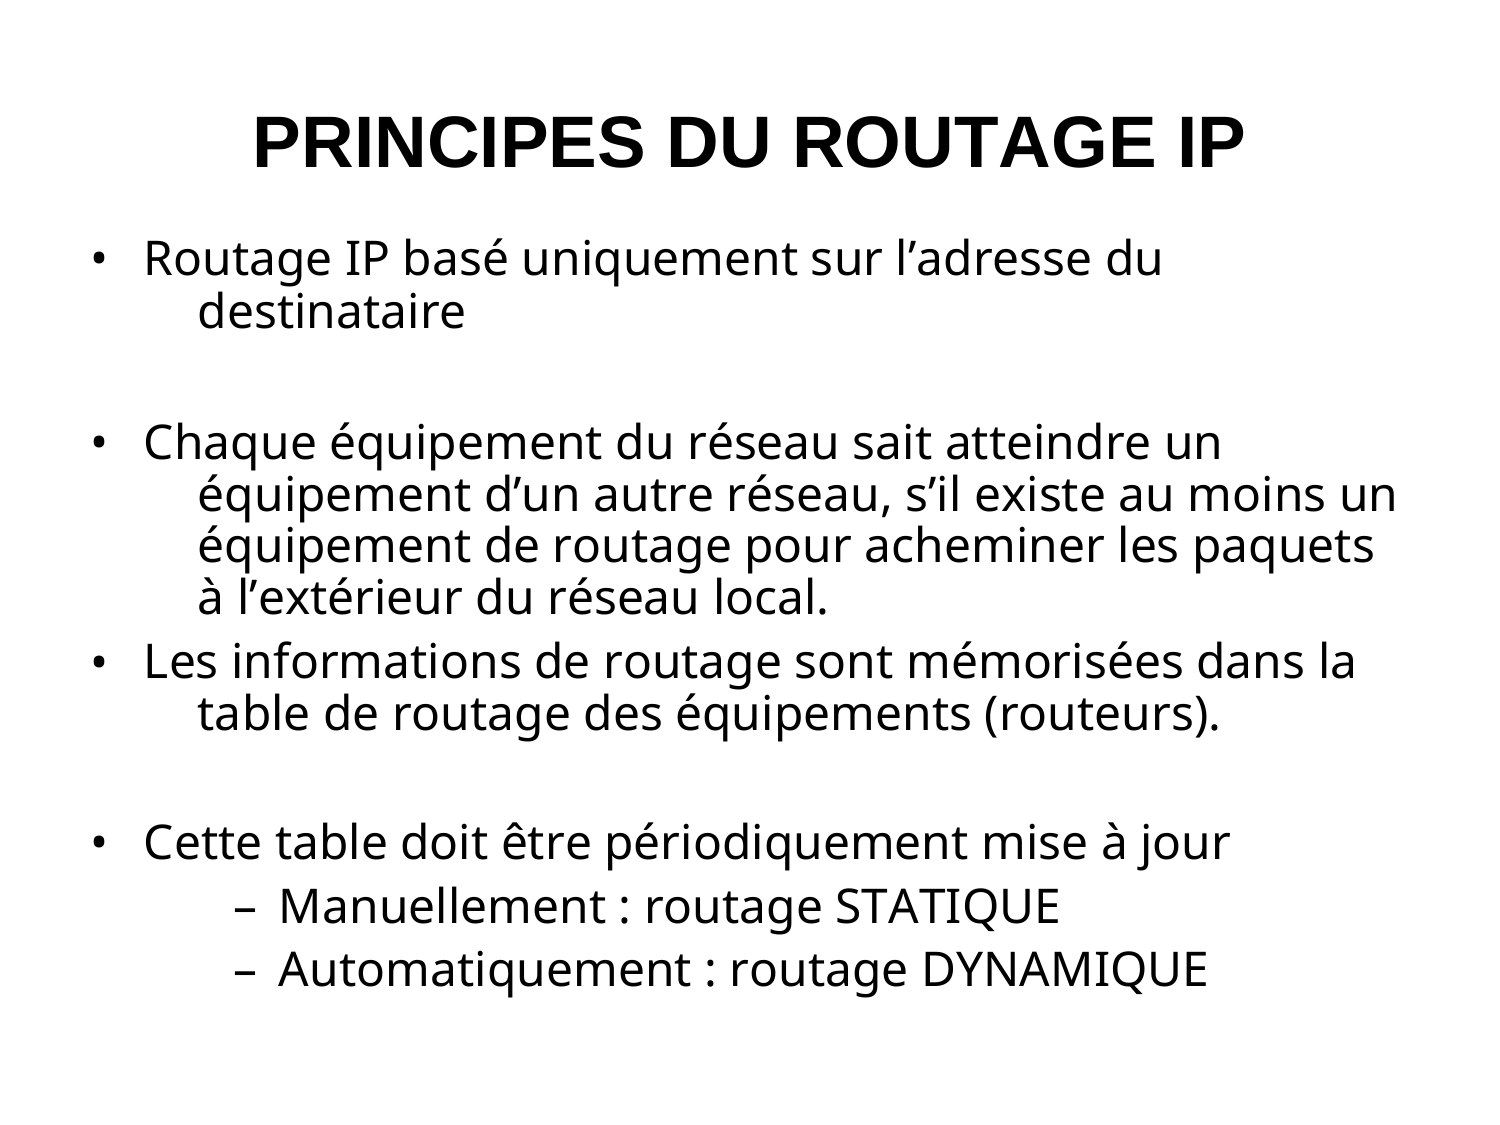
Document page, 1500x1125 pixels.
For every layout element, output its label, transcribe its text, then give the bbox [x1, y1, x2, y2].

title PRINCIPES DU ROUTAGE IP [75, 45, 1426, 224]
list Routage IP basé uniquement sur l’adresse du destinataire Chaque équipement du réseau sait atteindre un équipement d’un autre réseau, s’il existe au moins un équipement de routage pour acheminer les paquets à l’extérieur du réseau local. Les informations de routage sont mémorisées dans la table de routage des équipements (routeurs). Cette table doit être périodiquement mise à jour Manuellement : routage STATIQUE Automatiquement : routage DYNAMIQUE [75, 224, 1426, 1005]
